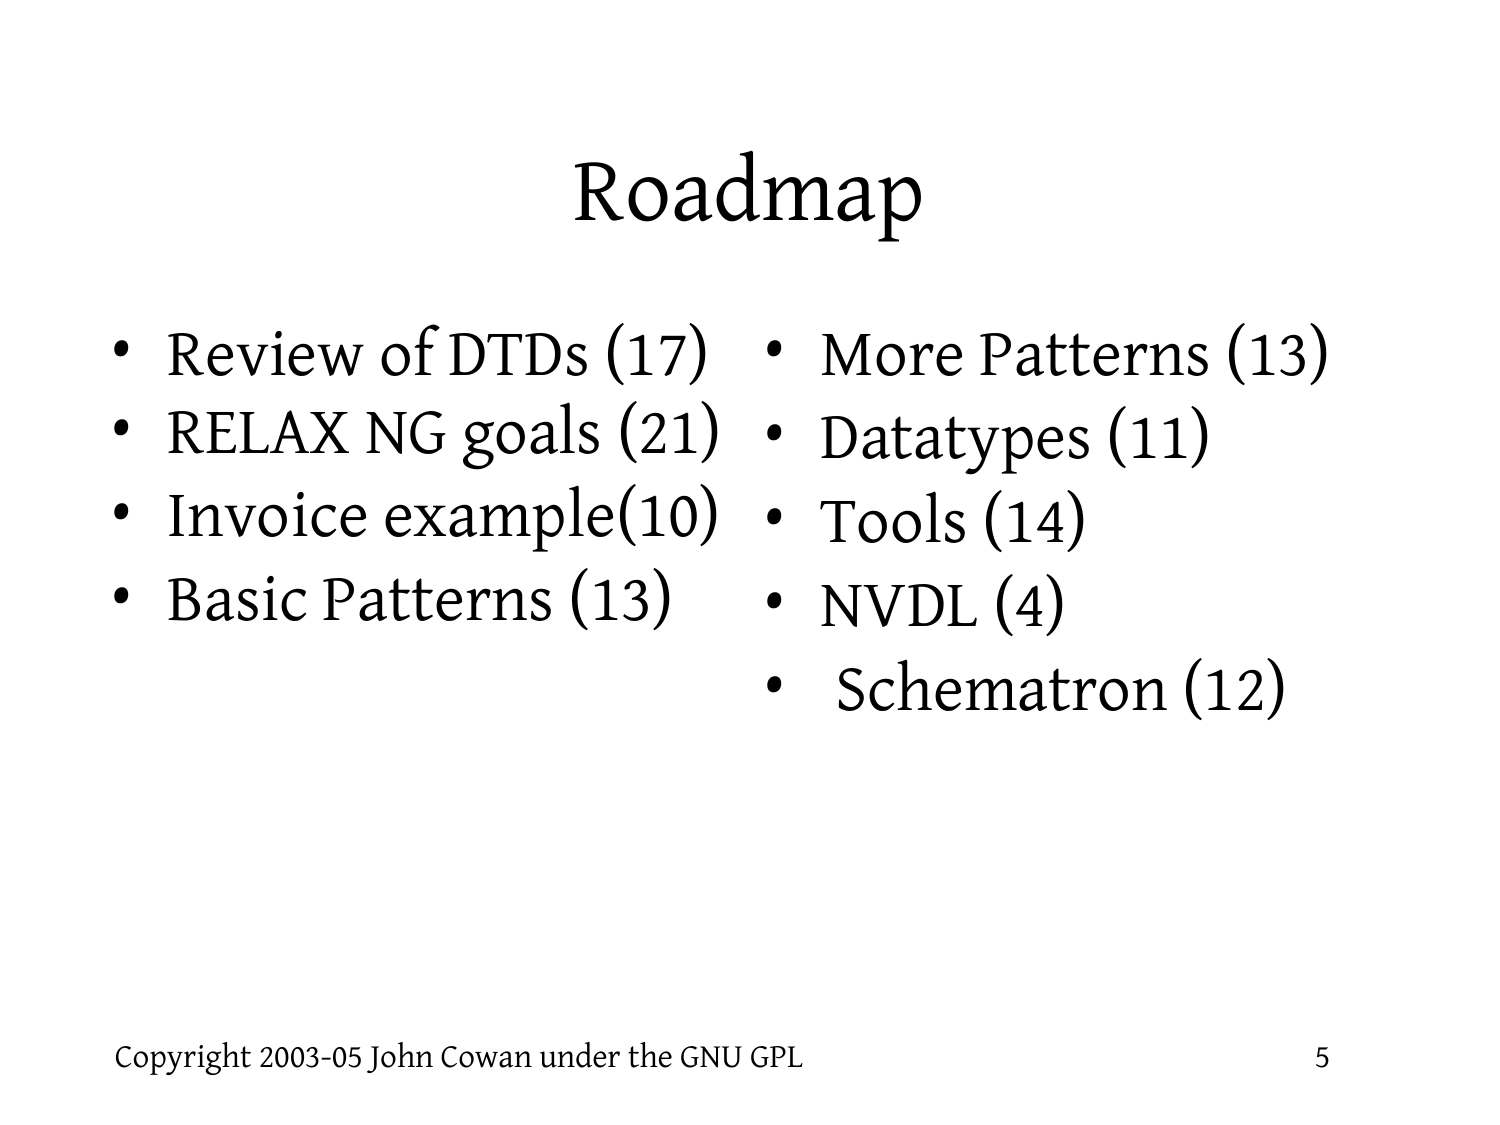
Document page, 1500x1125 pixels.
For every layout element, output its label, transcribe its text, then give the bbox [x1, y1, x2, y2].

list More Patterns (13) Datatypes (11) Tools (14) NVDL (4) Schematron (12) [765, 324, 1388, 1000]
title Roadmap [112, 62, 1387, 325]
list Review of DTDs (17) RELAX NG goals (21) Invoice example(10) Basic Patterns (13) [112, 324, 735, 1000]
